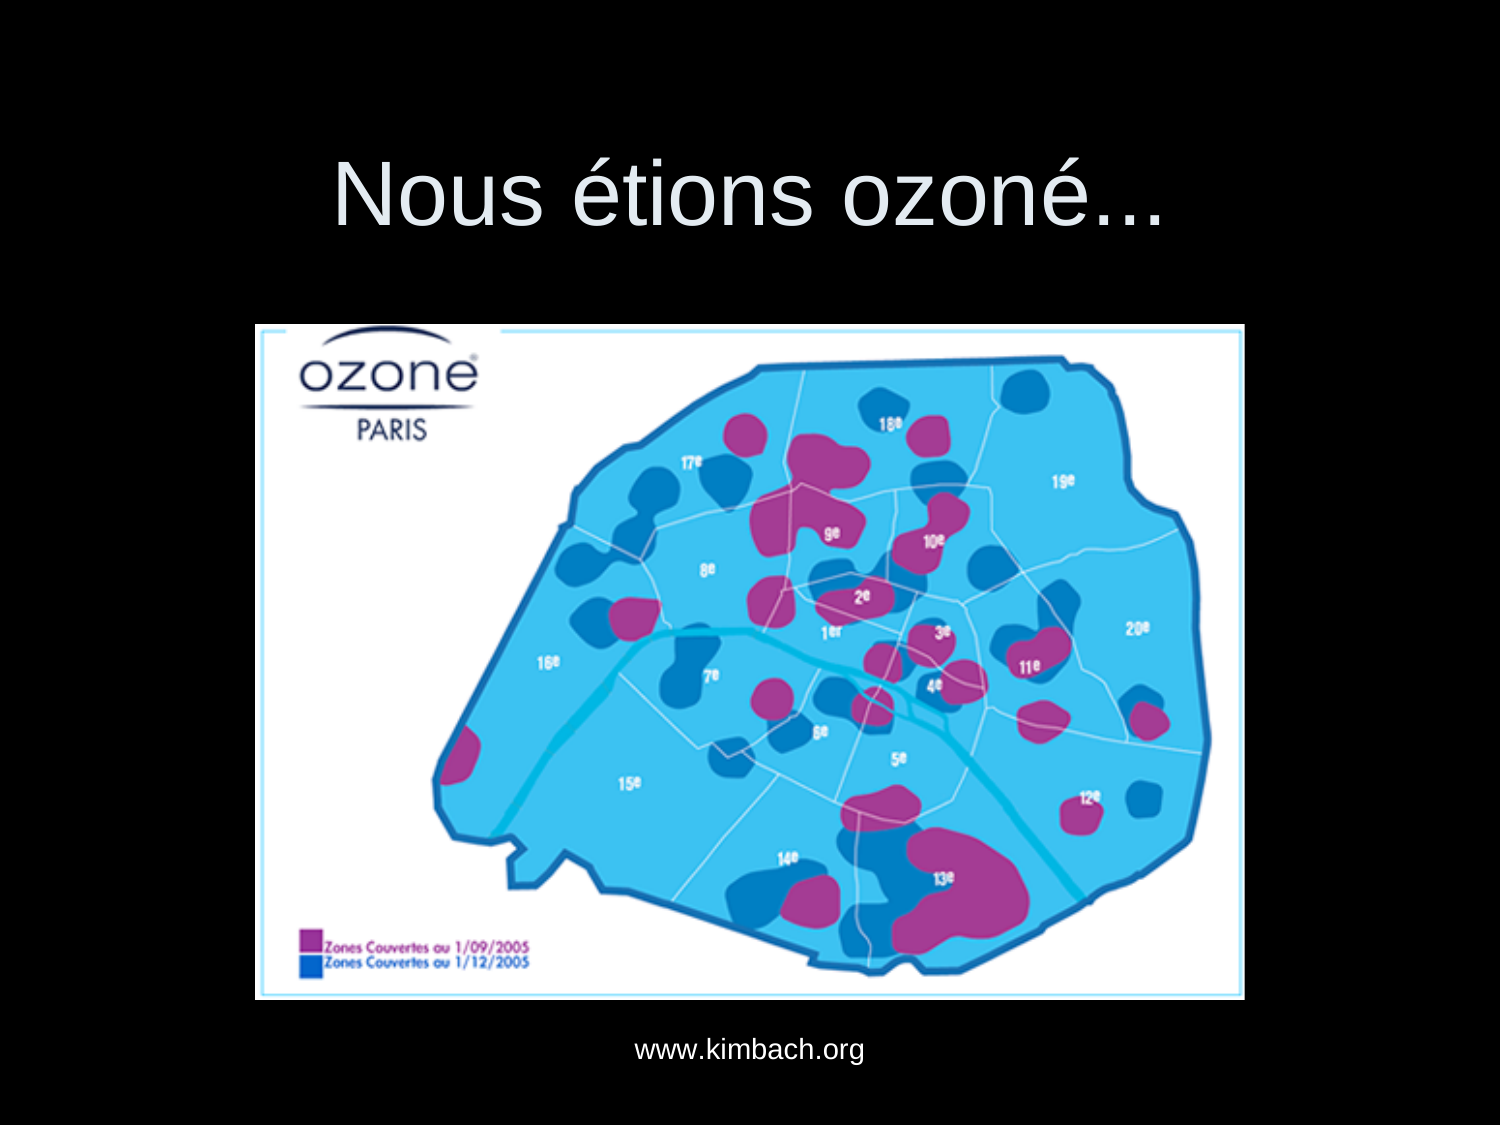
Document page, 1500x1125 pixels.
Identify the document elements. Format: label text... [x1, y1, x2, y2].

picture [255, 324, 1245, 1000]
title Nous étions ozoné... [112, 99, 1388, 288]
